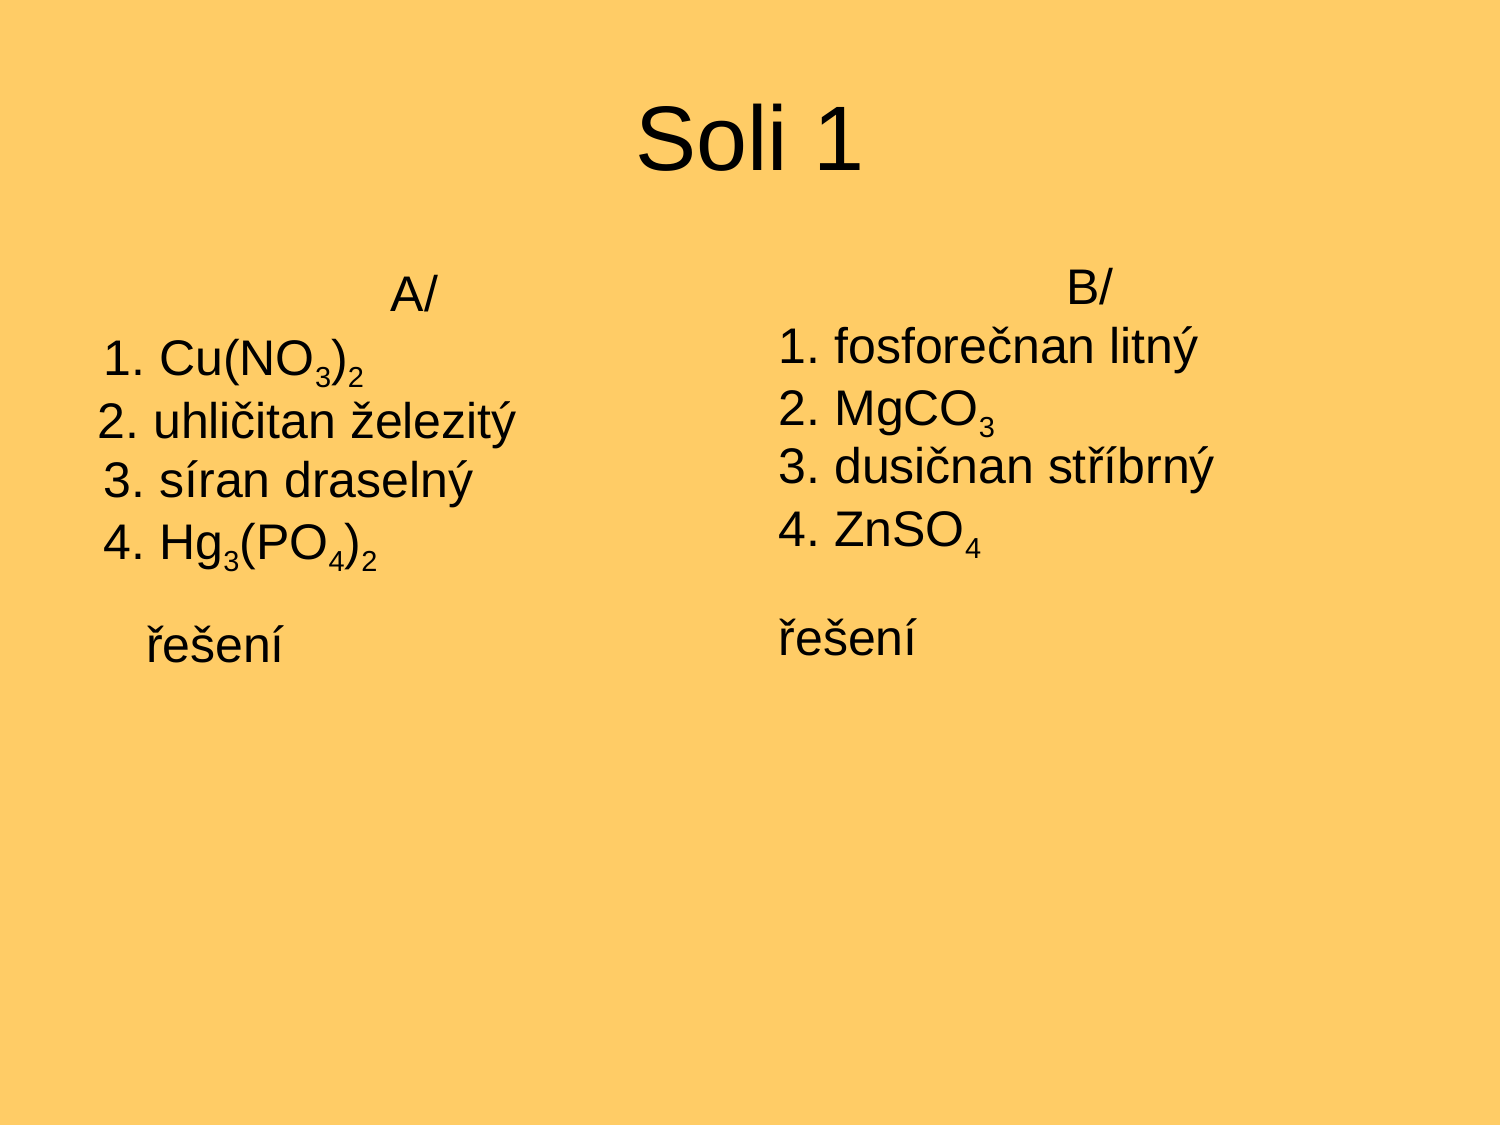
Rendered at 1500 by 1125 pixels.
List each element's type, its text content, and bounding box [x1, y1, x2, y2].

list A/ 1. Cu(NO3)2 2. uhličitan železitý 3. síran draselný 4. Hg3(PO4)2 řešení 1. dusičnan stříbrný 2. Fe2(CO3)2 3. K2SO4 4. fosforečnan rtuťnatý [75, 262, 738, 1125]
list B/ 1. fosforečnan litný 2. MgCO3 3. dusičnan stříbrný 4. ZnSO4 řešení 1. Li3PO4 2. uhličitan hořečnatý 3. AgNO3 4. síran zinečnatý [750, 255, 1414, 1125]
title Soli 1 [75, 45, 1426, 233]
